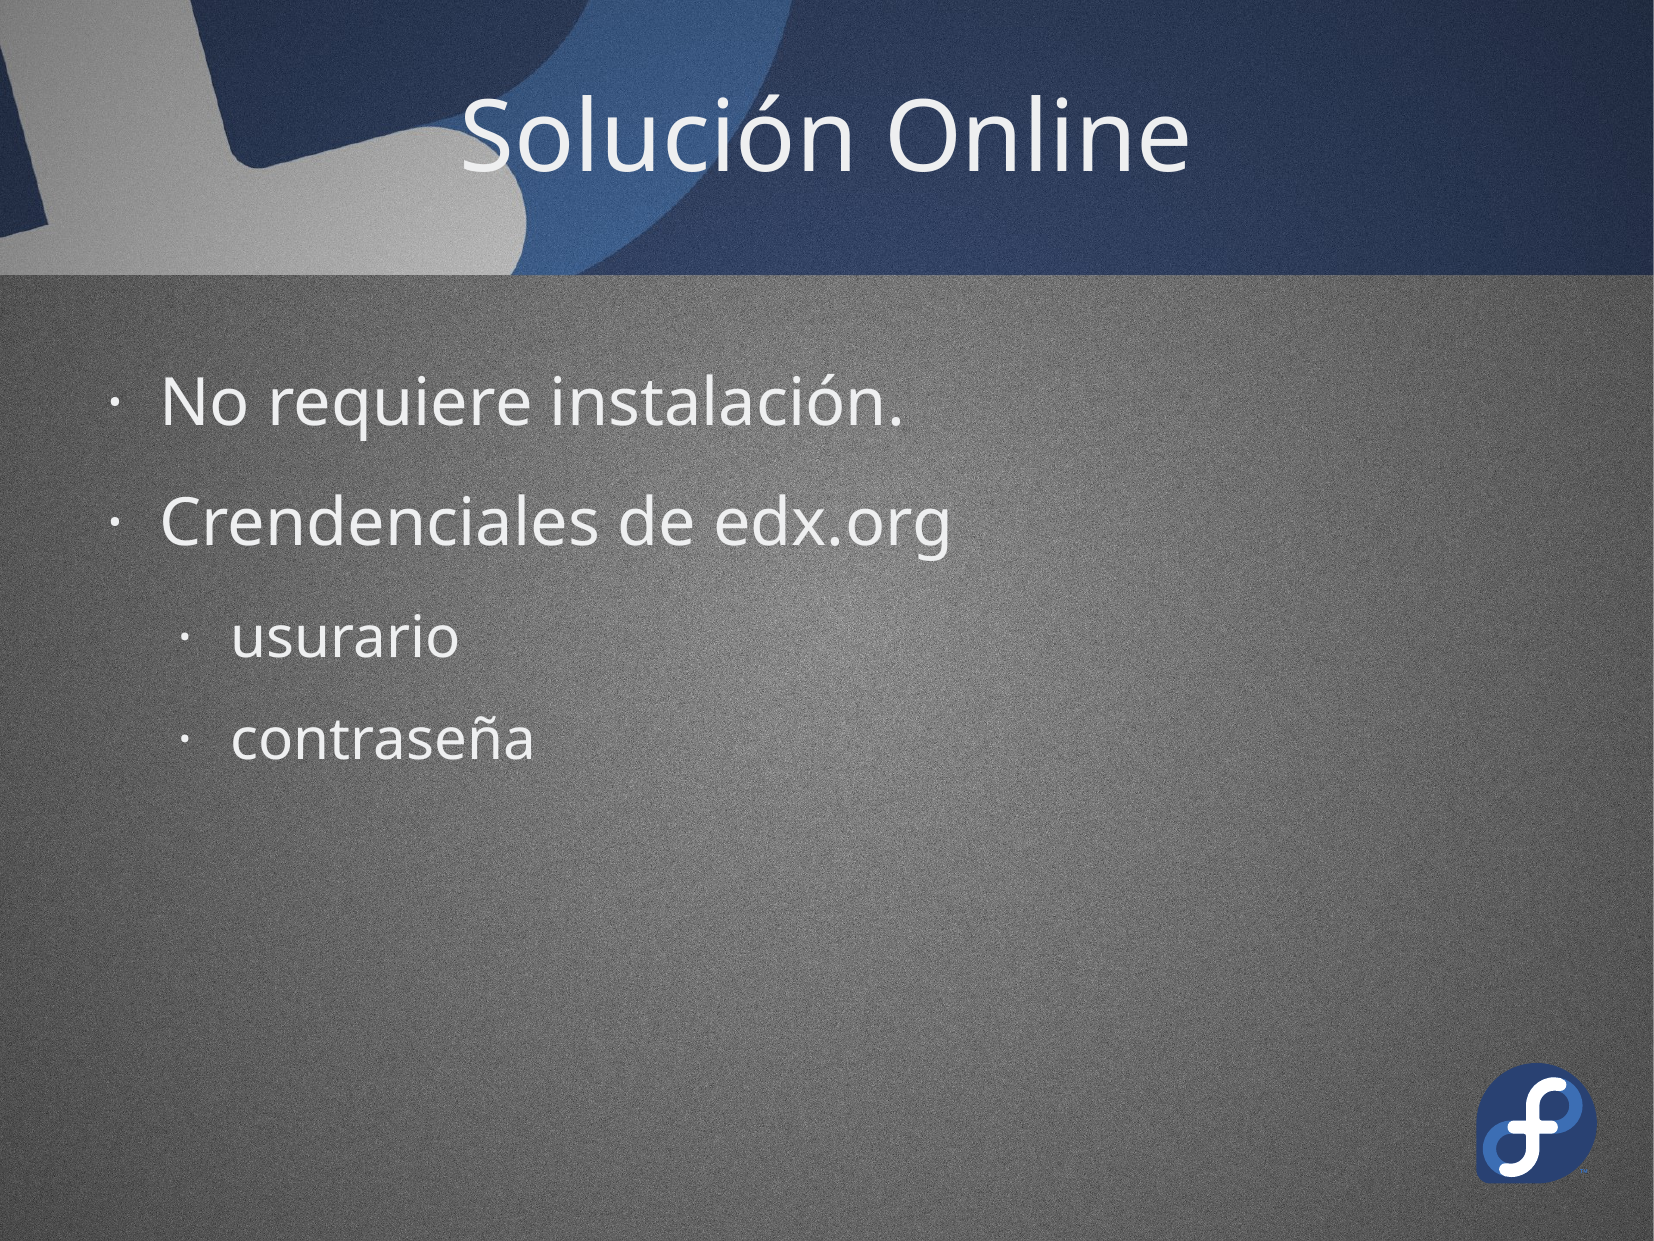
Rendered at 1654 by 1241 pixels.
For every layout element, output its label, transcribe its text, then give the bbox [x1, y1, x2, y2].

picture [0, 0, 1654, 1241]
title Solución Online [88, 29, 1565, 237]
list No requiere instalación. Crendenciales de edx.org usurario contraseña [88, 354, 1565, 1063]
